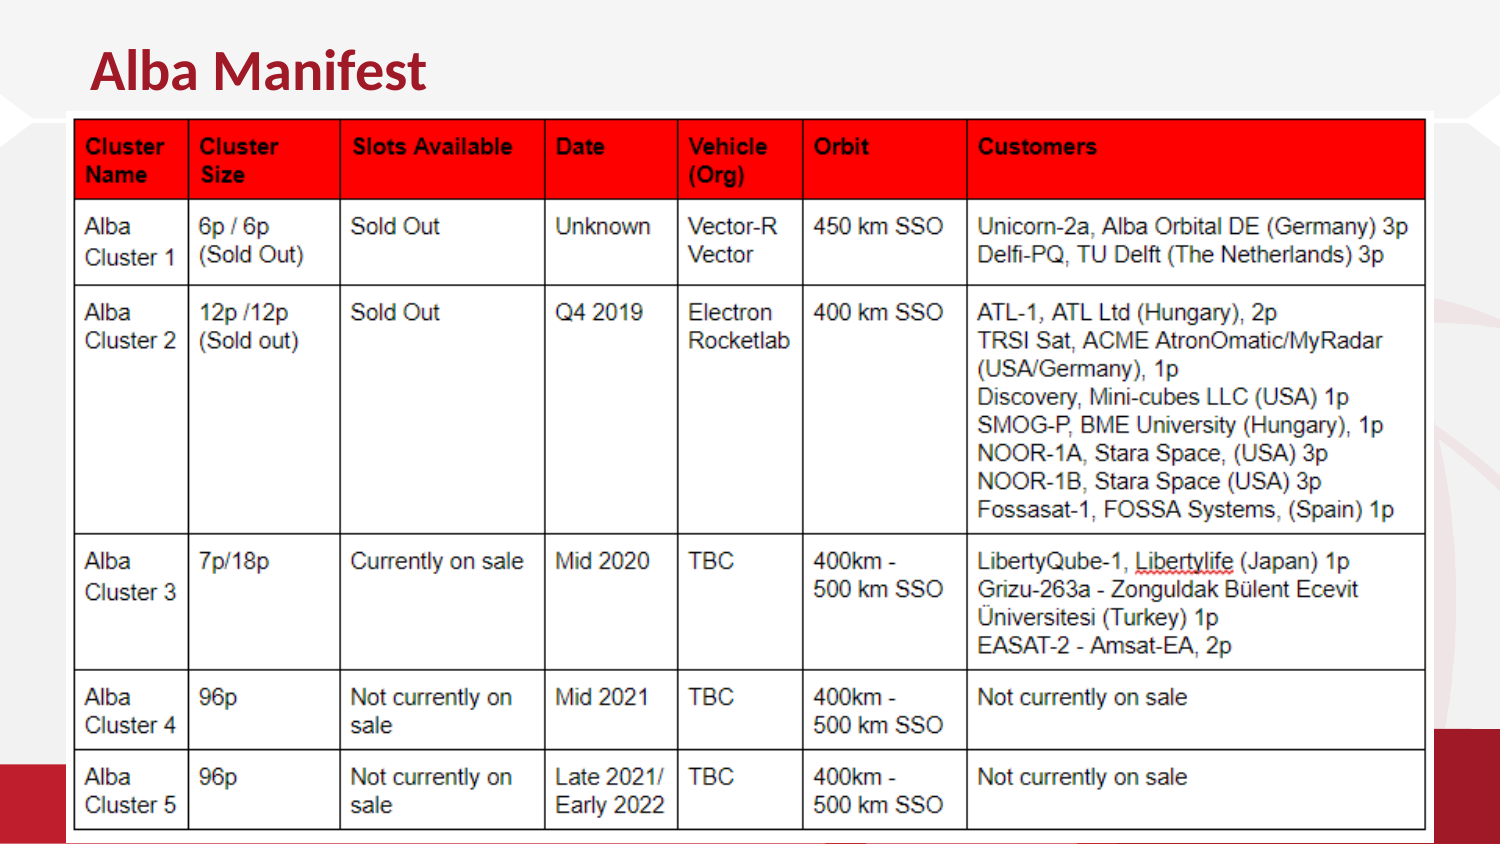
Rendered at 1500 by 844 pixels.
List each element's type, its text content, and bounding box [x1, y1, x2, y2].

title Alba Manifest [75, 23, 1425, 111]
picture [66, 111, 1434, 844]
